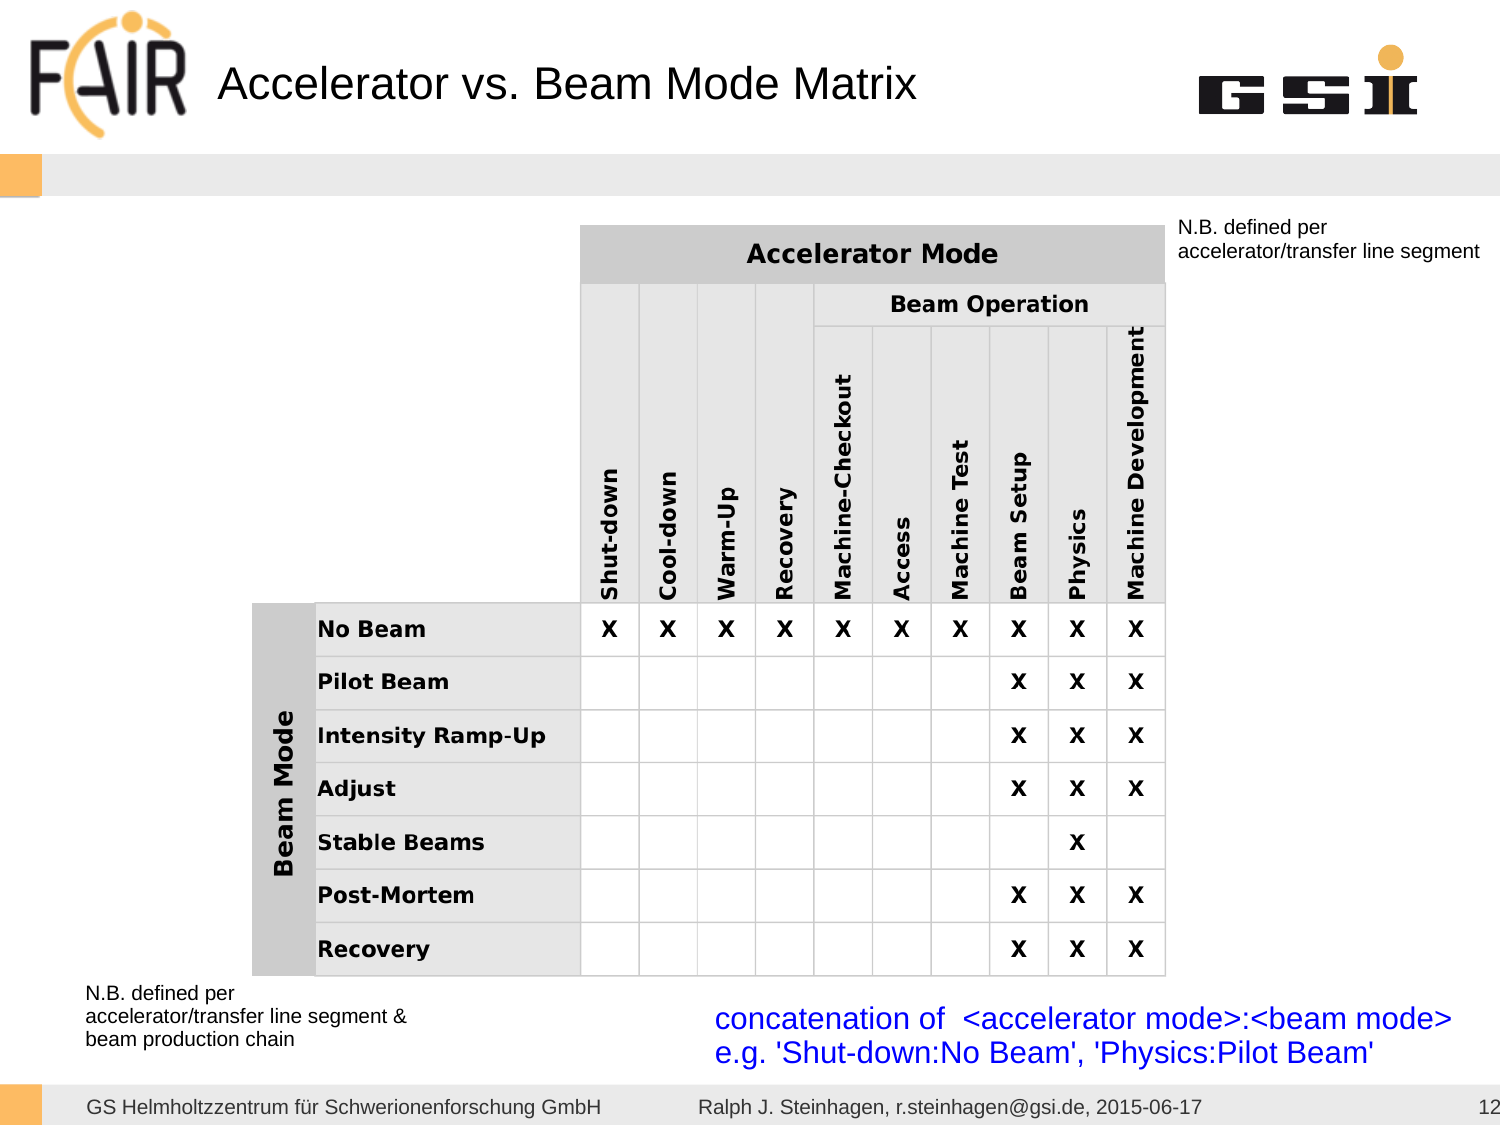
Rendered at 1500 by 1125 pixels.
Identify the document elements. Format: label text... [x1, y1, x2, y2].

text_box N.B. defined per accelerator/transfer line segment [1177, 216, 1481, 263]
picture [30, 9, 187, 141]
title Accelerator vs. Beam Mode Matrix [217, 20, 1109, 147]
text_box N.B. defined per accelerator/transfer line segment & beam production chain [85, 981, 408, 1052]
picture [1197, 42, 1419, 117]
picture [244, 218, 1170, 984]
text_box concatenation of <accelerator mode>:<beam mode> e.g. 'Shut-down:No Beam', 'Physics:Pilot Beam' [714, 1001, 1500, 1071]
